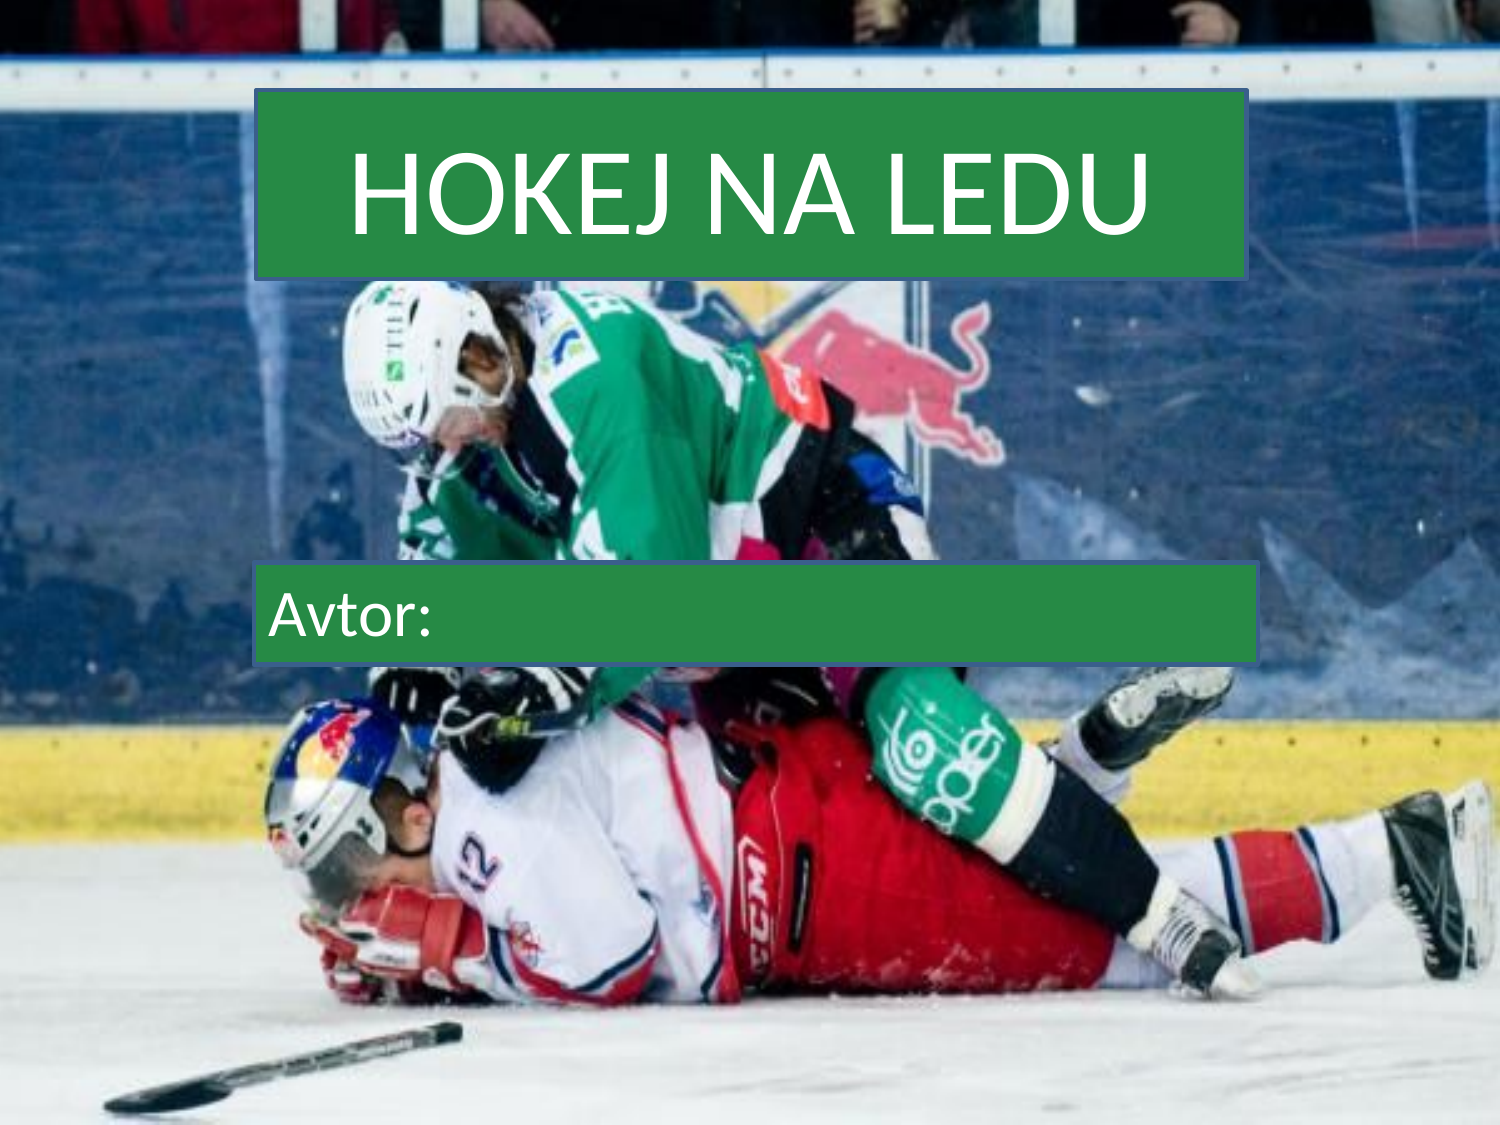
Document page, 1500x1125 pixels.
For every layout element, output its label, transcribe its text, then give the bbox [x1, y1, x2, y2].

picture [0, 0, 1500, 1125]
subtitle Avtor: [253, 562, 1258, 665]
title HOKEJ NA LEDU [256, 90, 1247, 279]
